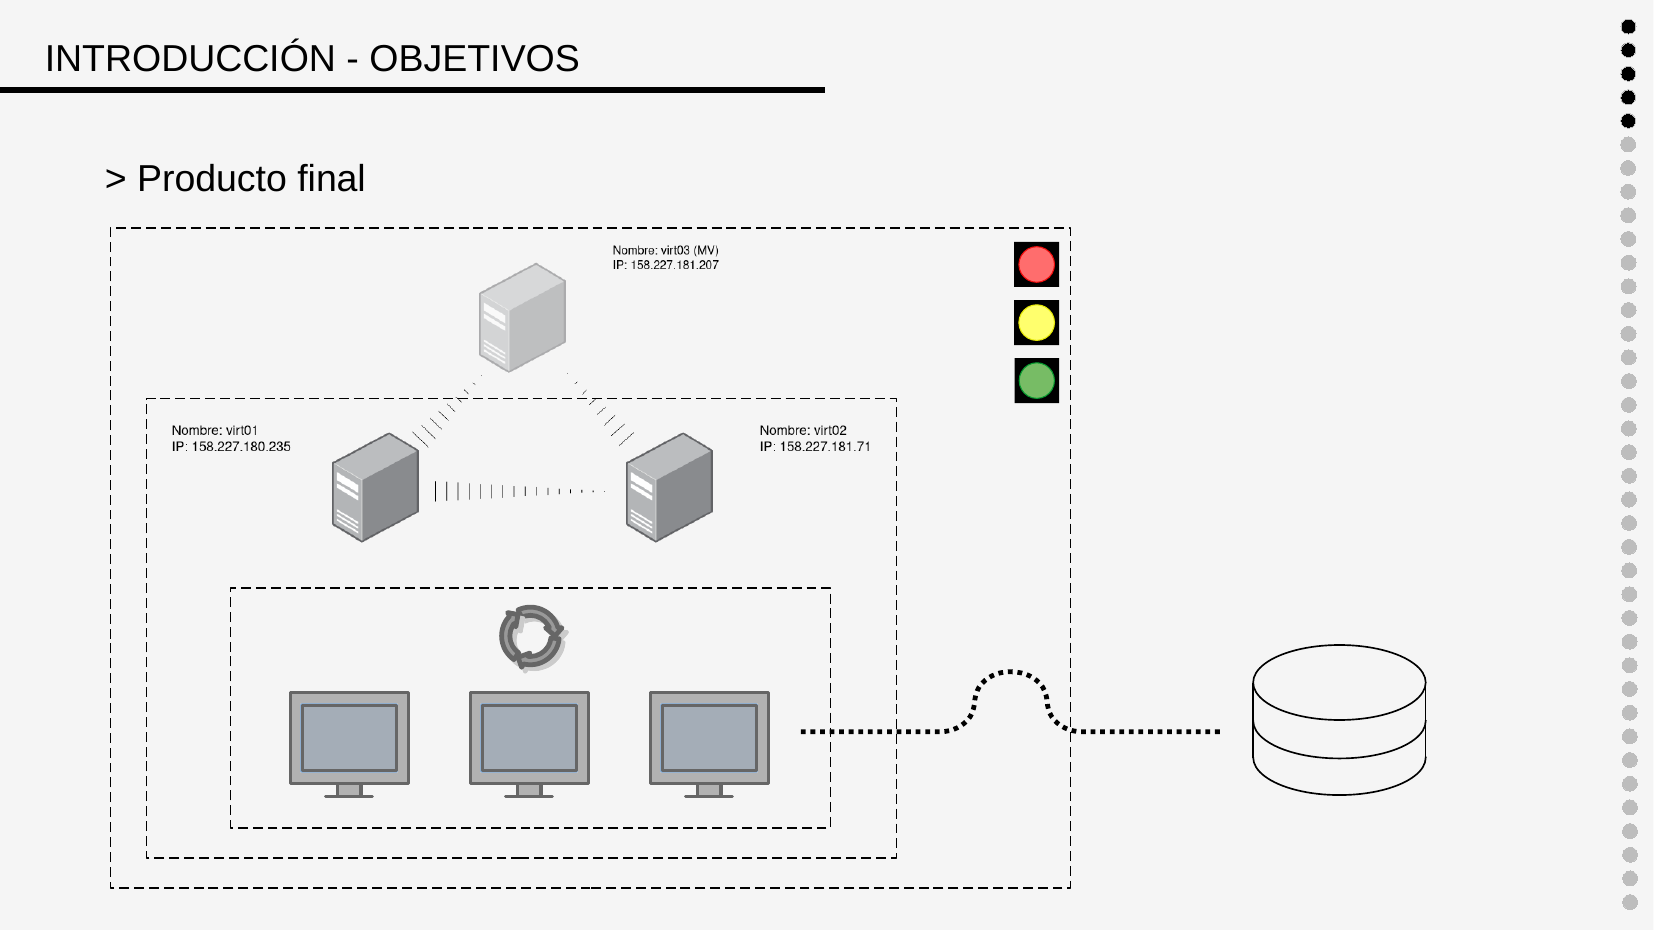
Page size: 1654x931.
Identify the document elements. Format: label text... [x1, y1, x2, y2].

text_box [1622, 705, 1638, 721]
text_box [1621, 373, 1637, 389]
text_box [1620, 326, 1637, 342]
text_box [1622, 847, 1638, 863]
text_box INTRODUCCIÓN - OBJETIVOS [30, 30, 781, 87]
text_box [501, 607, 563, 660]
text_box [1621, 562, 1637, 578]
text_box > Producto final [90, 150, 1051, 333]
text_box [1166, 570, 1512, 871]
text_box [1621, 255, 1637, 271]
text_box [1014, 300, 1060, 346]
text_box [1620, 207, 1636, 223]
text_box [1622, 634, 1638, 650]
text_box [1621, 515, 1637, 531]
text_box [1621, 397, 1637, 413]
text_box [1622, 728, 1638, 744]
text_box [1620, 136, 1636, 152]
text_box [1620, 89, 1636, 105]
text_box [470, 692, 589, 797]
text_box [1621, 610, 1638, 626]
text_box [1622, 657, 1638, 673]
text_box [1622, 823, 1638, 839]
text_box [1620, 231, 1636, 247]
text_box [290, 692, 409, 797]
text_box [1014, 241, 1060, 287]
text_box [1014, 358, 1060, 404]
text_box [1621, 420, 1637, 437]
text_box [1620, 113, 1636, 129]
text_box [1621, 491, 1637, 508]
text_box [1620, 19, 1637, 35]
picture [170, 240, 891, 543]
text_box [1621, 539, 1637, 555]
text_box [1621, 586, 1637, 602]
text_box [1622, 681, 1638, 697]
text_box [518, 637, 560, 668]
text_box [1620, 160, 1636, 176]
text_box [1621, 278, 1637, 294]
text_box [1621, 349, 1637, 365]
text_box [1620, 42, 1636, 58]
text_box [1620, 184, 1636, 200]
text_box [1621, 468, 1637, 484]
text_box [650, 692, 769, 797]
text_box [1621, 444, 1637, 460]
text_box [1620, 66, 1636, 82]
text_box [1621, 302, 1637, 318]
text_box [1622, 799, 1638, 815]
text_box [1622, 776, 1638, 792]
text_box [1622, 752, 1638, 768]
text_box [1622, 894, 1638, 910]
text_box [1622, 870, 1638, 886]
